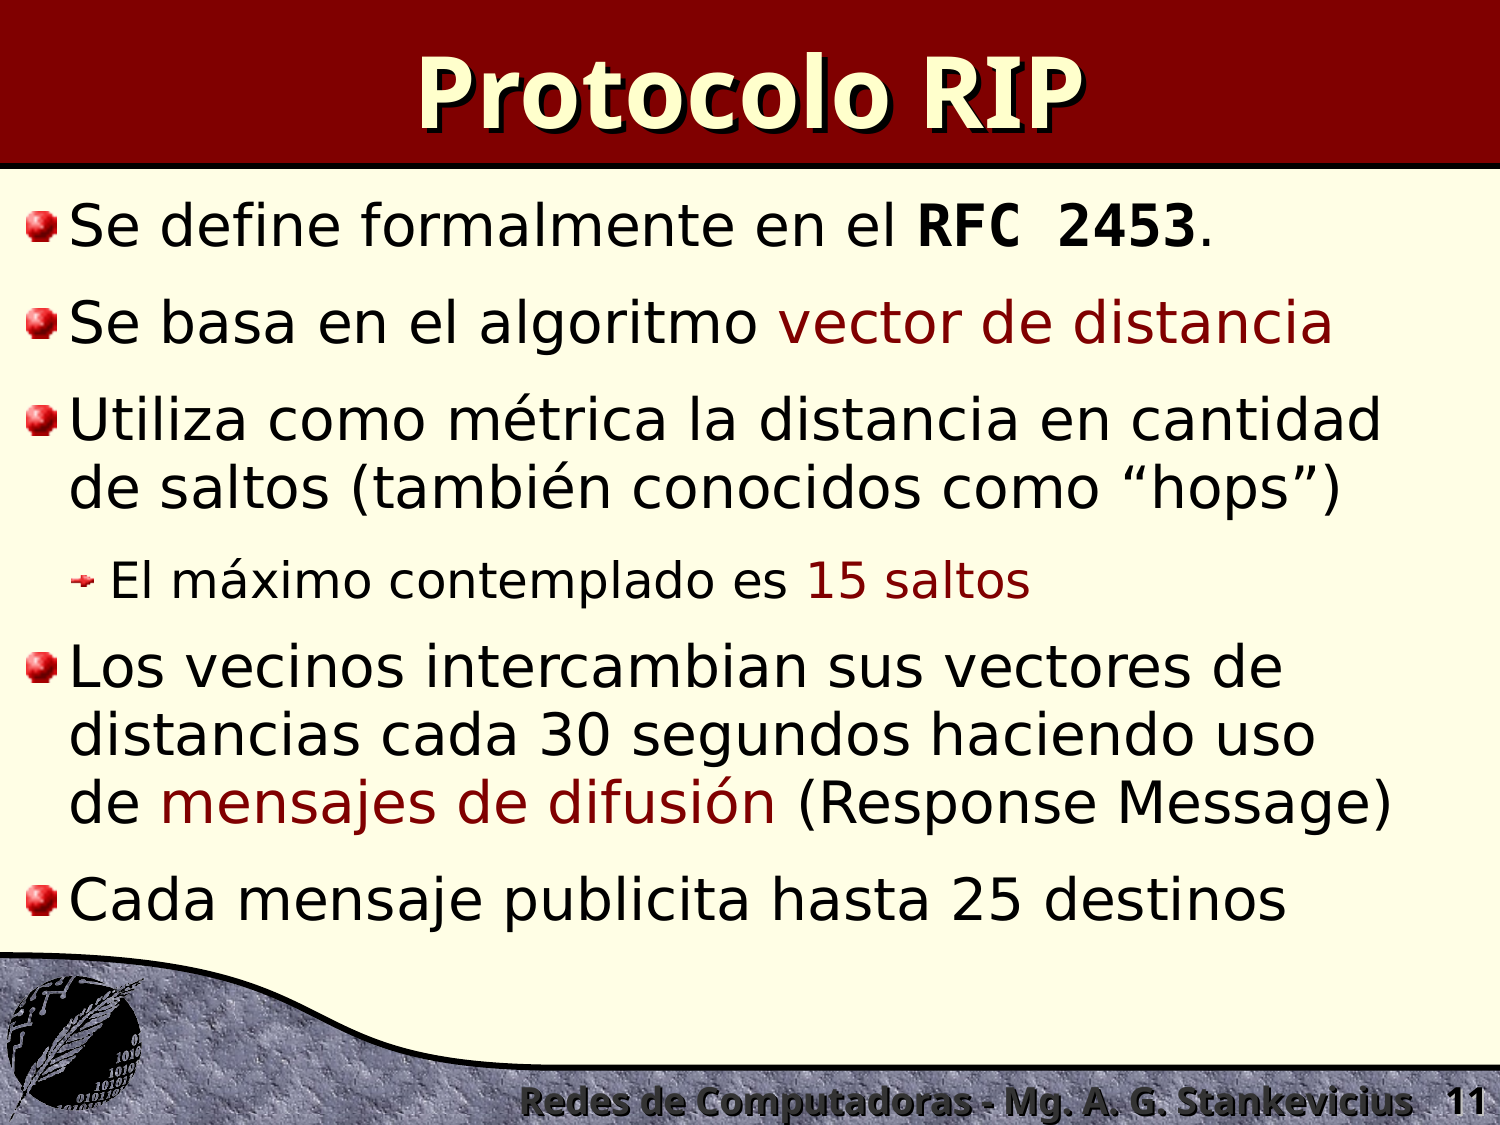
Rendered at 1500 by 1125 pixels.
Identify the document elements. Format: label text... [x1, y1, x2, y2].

picture [0, 959, 1500, 1125]
picture [790, 1100, 795, 1110]
picture [1047, 1100, 1054, 1110]
list Se define formalmente en el RFC 2453. Se basa en el algoritmo vector de distancia Utiliza como métrica la distancia en cantidad de saltos (también conocidos como “hops”) El máximo contemplado es 15 saltos Los vecinos intercambian sus vectores de distancias cada 30 segundos haciendo uso de mensajes de difusión (Response Message) Cada mensaje publicita hasta 25 destinos [11, 192, 1486, 935]
title Protocolo RIP [15, 5, 1485, 160]
